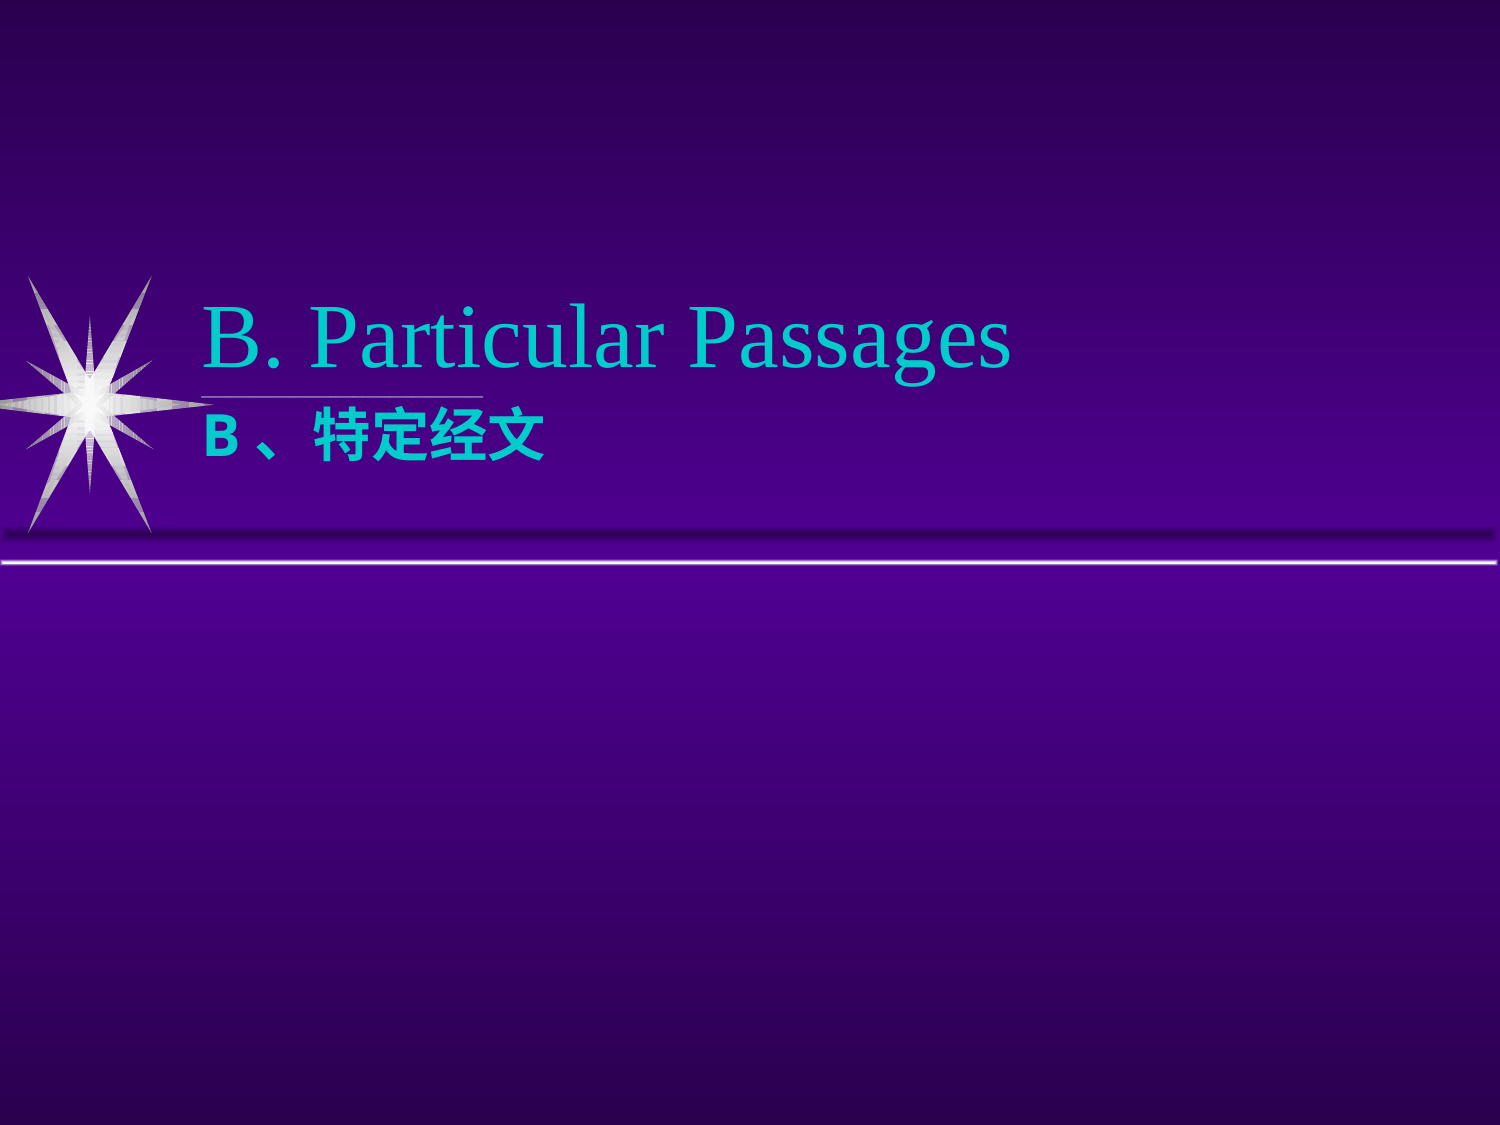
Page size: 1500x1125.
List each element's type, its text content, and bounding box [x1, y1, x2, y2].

title B. Particular Passages ──────────────────────── B、特定经文 [201, 284, 1477, 473]
